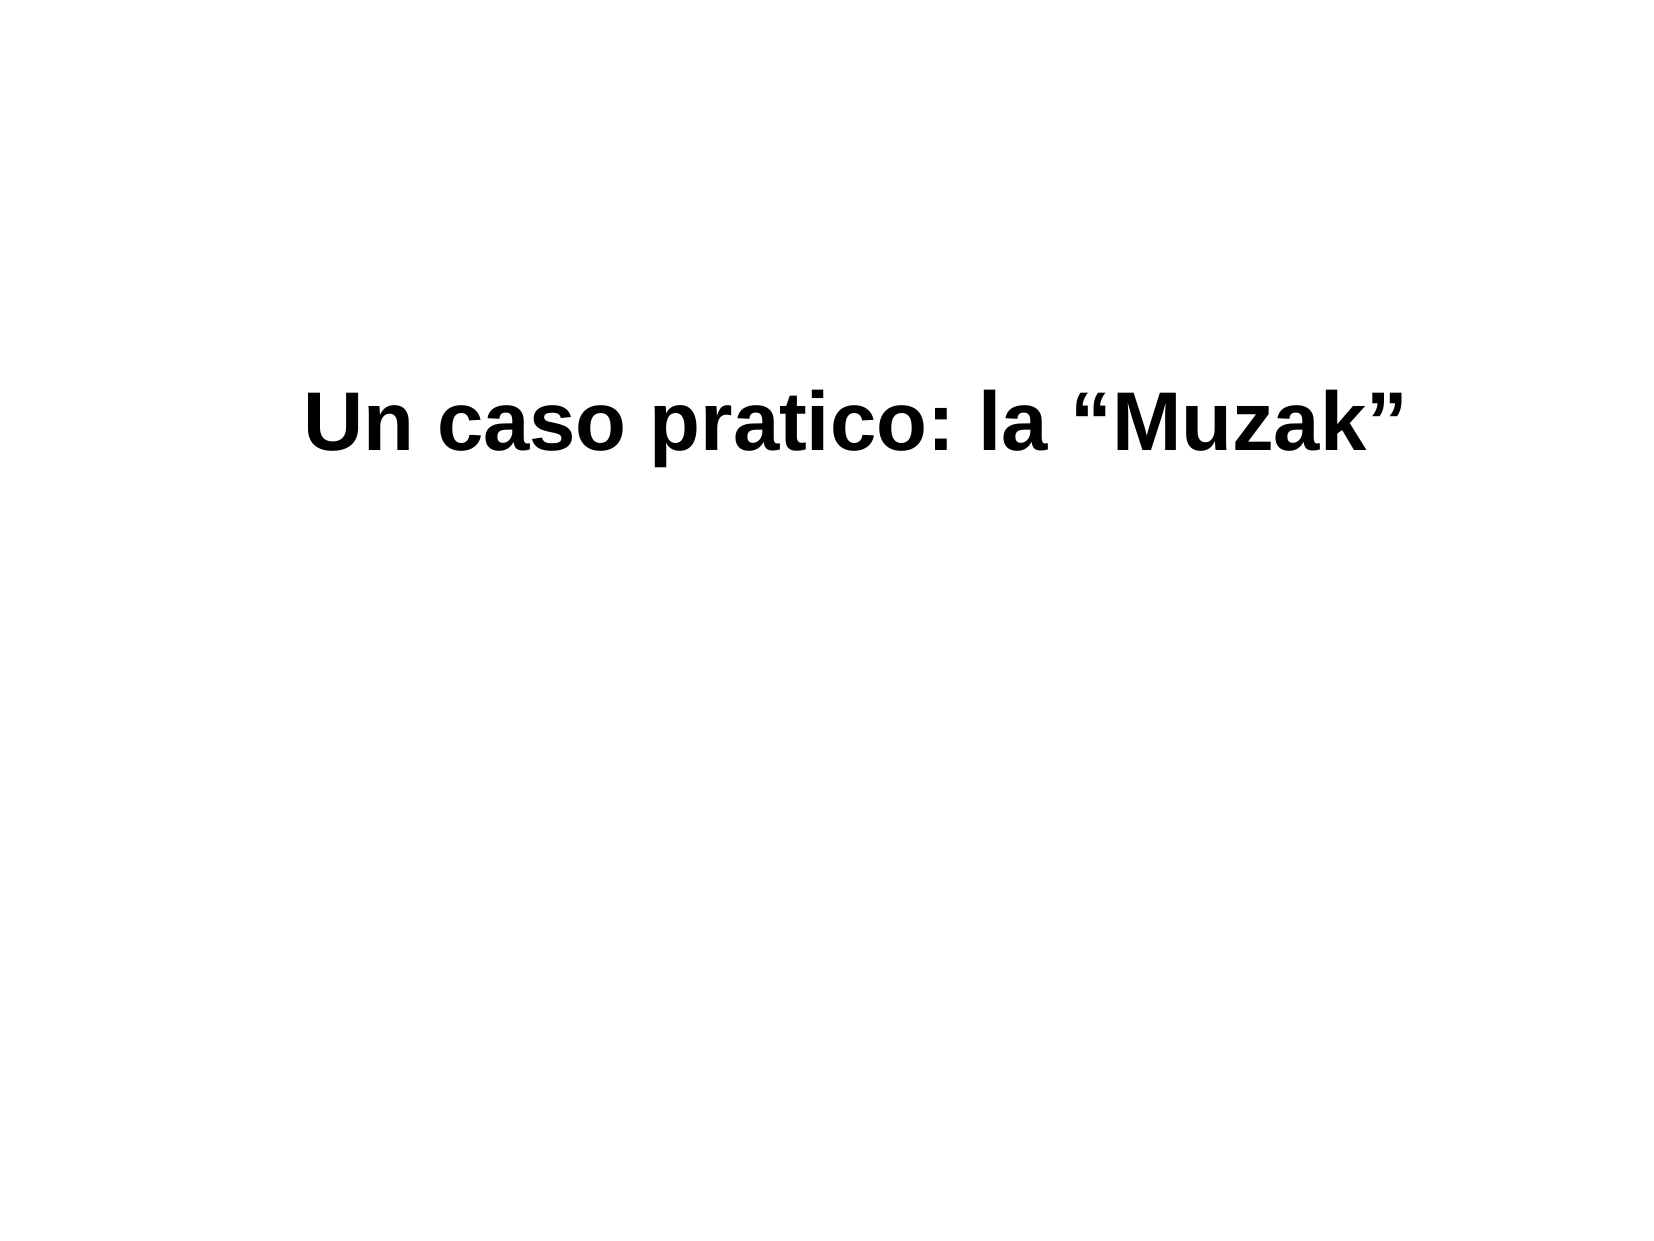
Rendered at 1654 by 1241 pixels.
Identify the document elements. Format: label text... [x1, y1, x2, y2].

text_box Un caso pratico: la “Muzak” [118, 88, 1595, 486]
